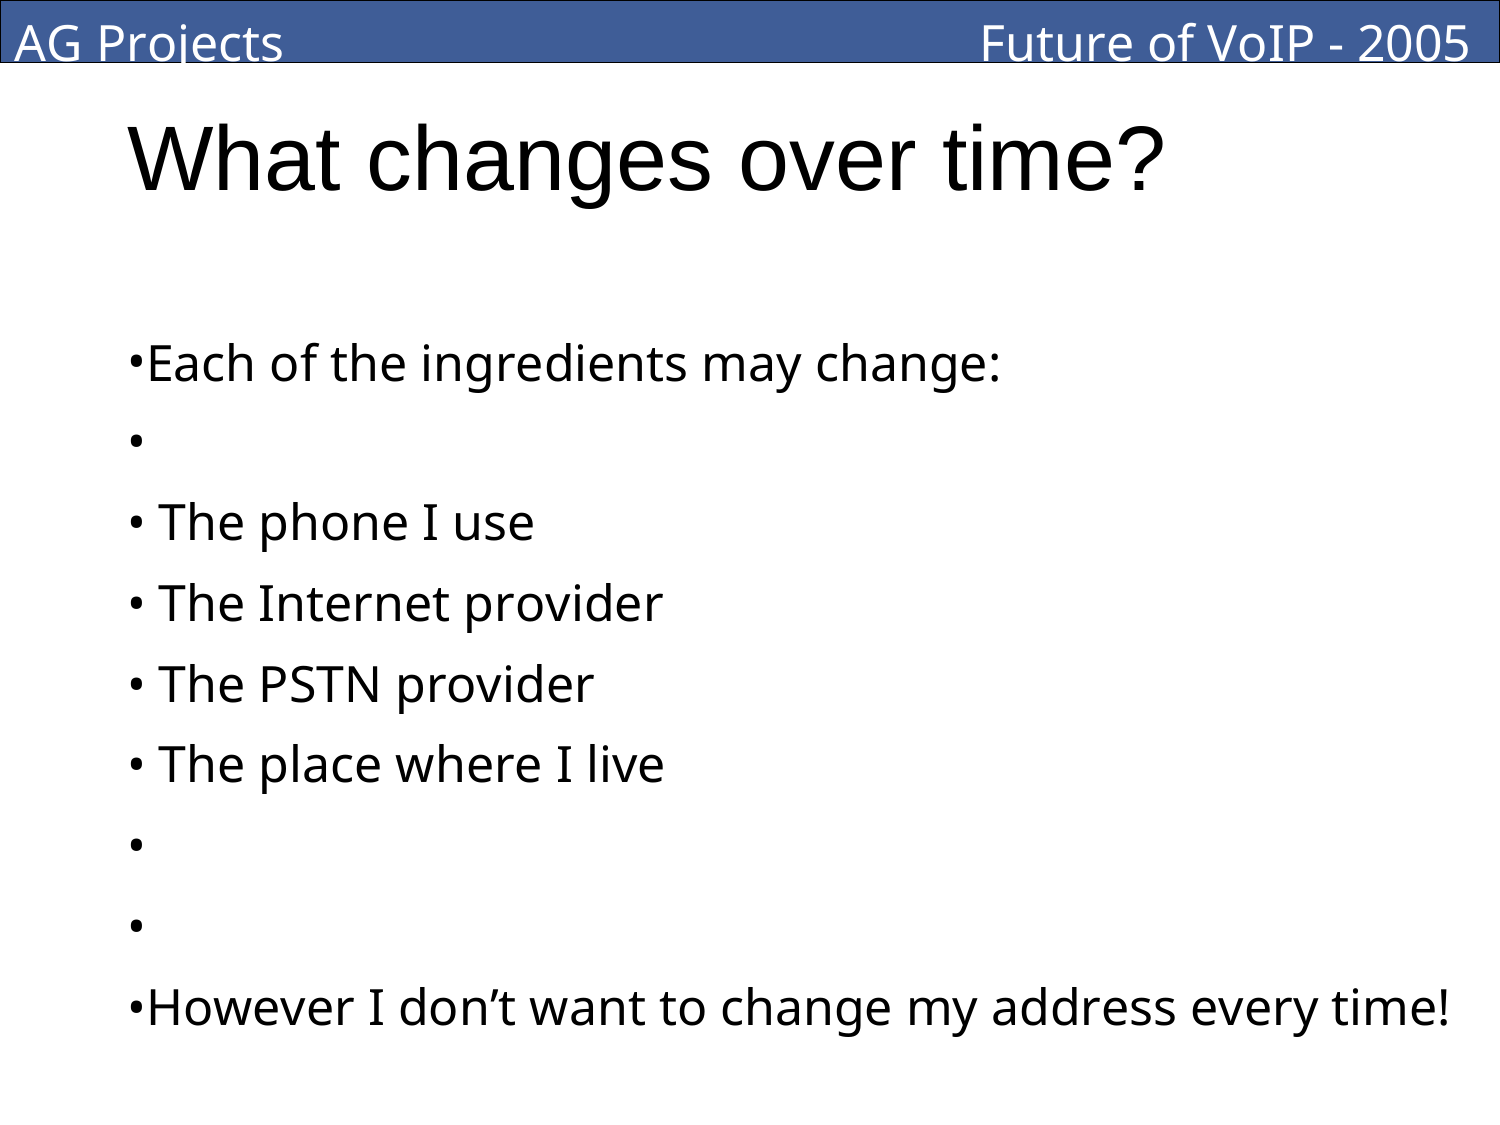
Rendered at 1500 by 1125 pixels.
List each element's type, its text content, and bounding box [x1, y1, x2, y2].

text_box What changes over time? [112, 99, 1388, 288]
text_box Each of the ingredients may change: The phone I use The Internet provider The PSTN provider The place where I live However I don’t want to change my address every time! [112, 324, 1388, 1000]
